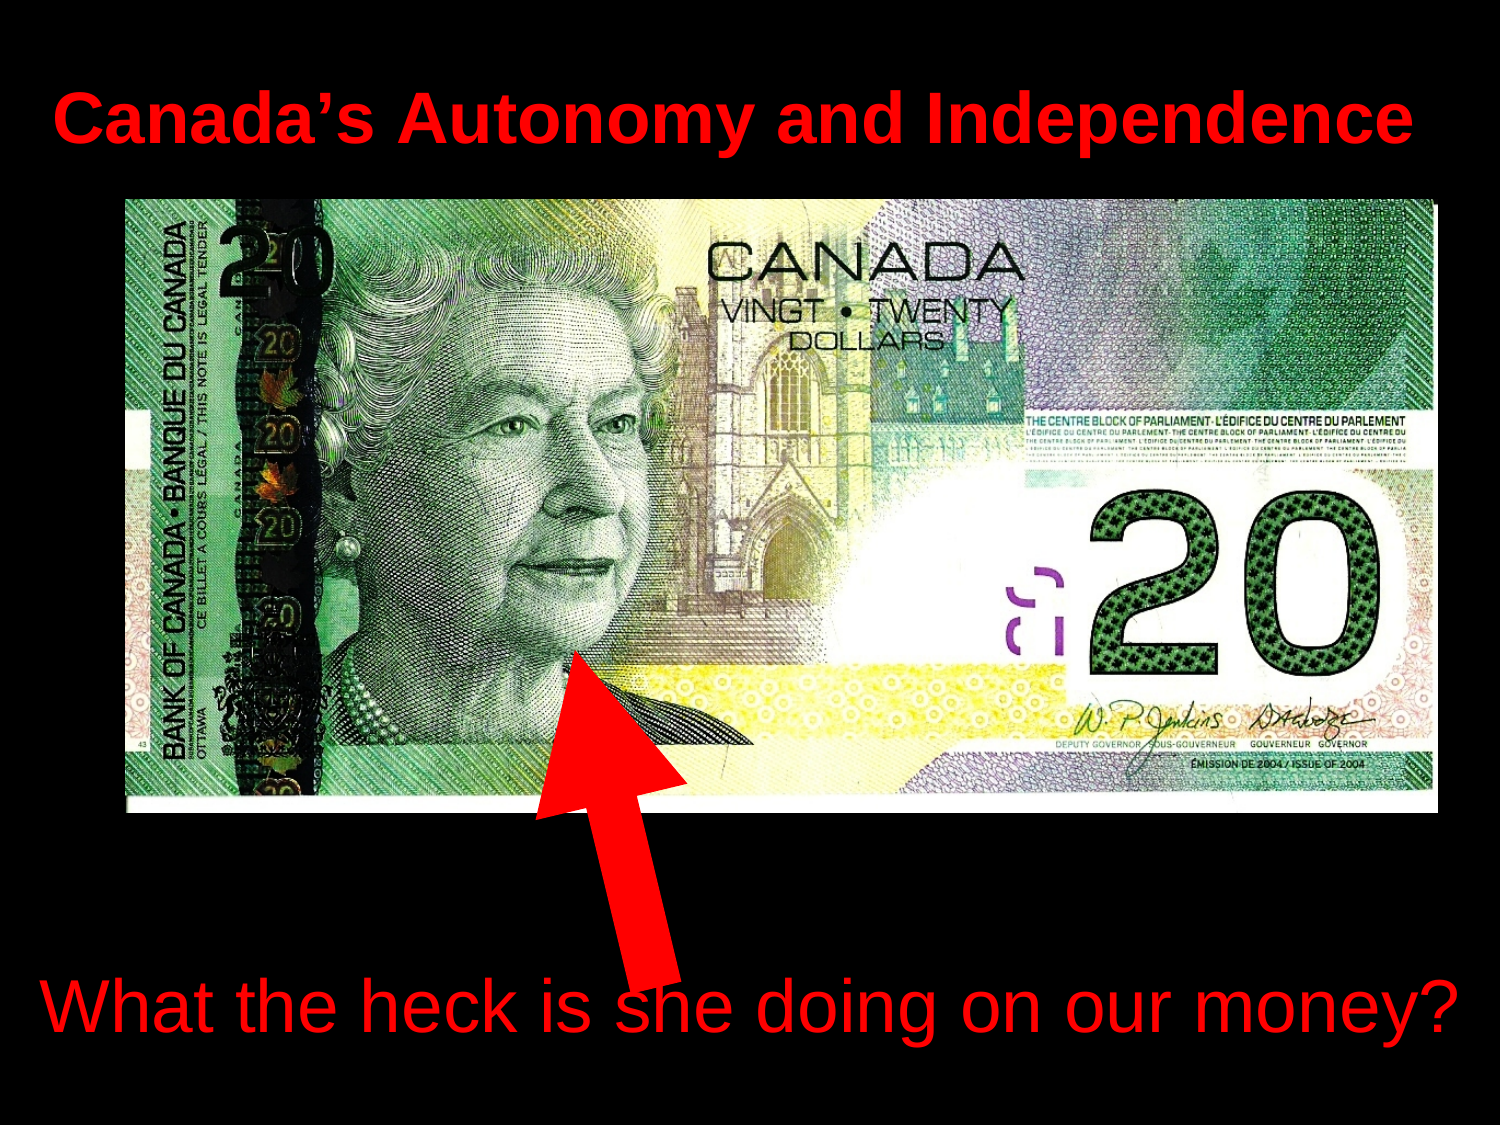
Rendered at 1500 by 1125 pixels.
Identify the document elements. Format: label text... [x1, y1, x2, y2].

text_box Canada’s Autonomy and Independence [37, 62, 1463, 166]
picture [570, 809, 587, 813]
text_box What the heck is she doing on our money? [24, 949, 1500, 1056]
picture [125, 199, 1438, 813]
